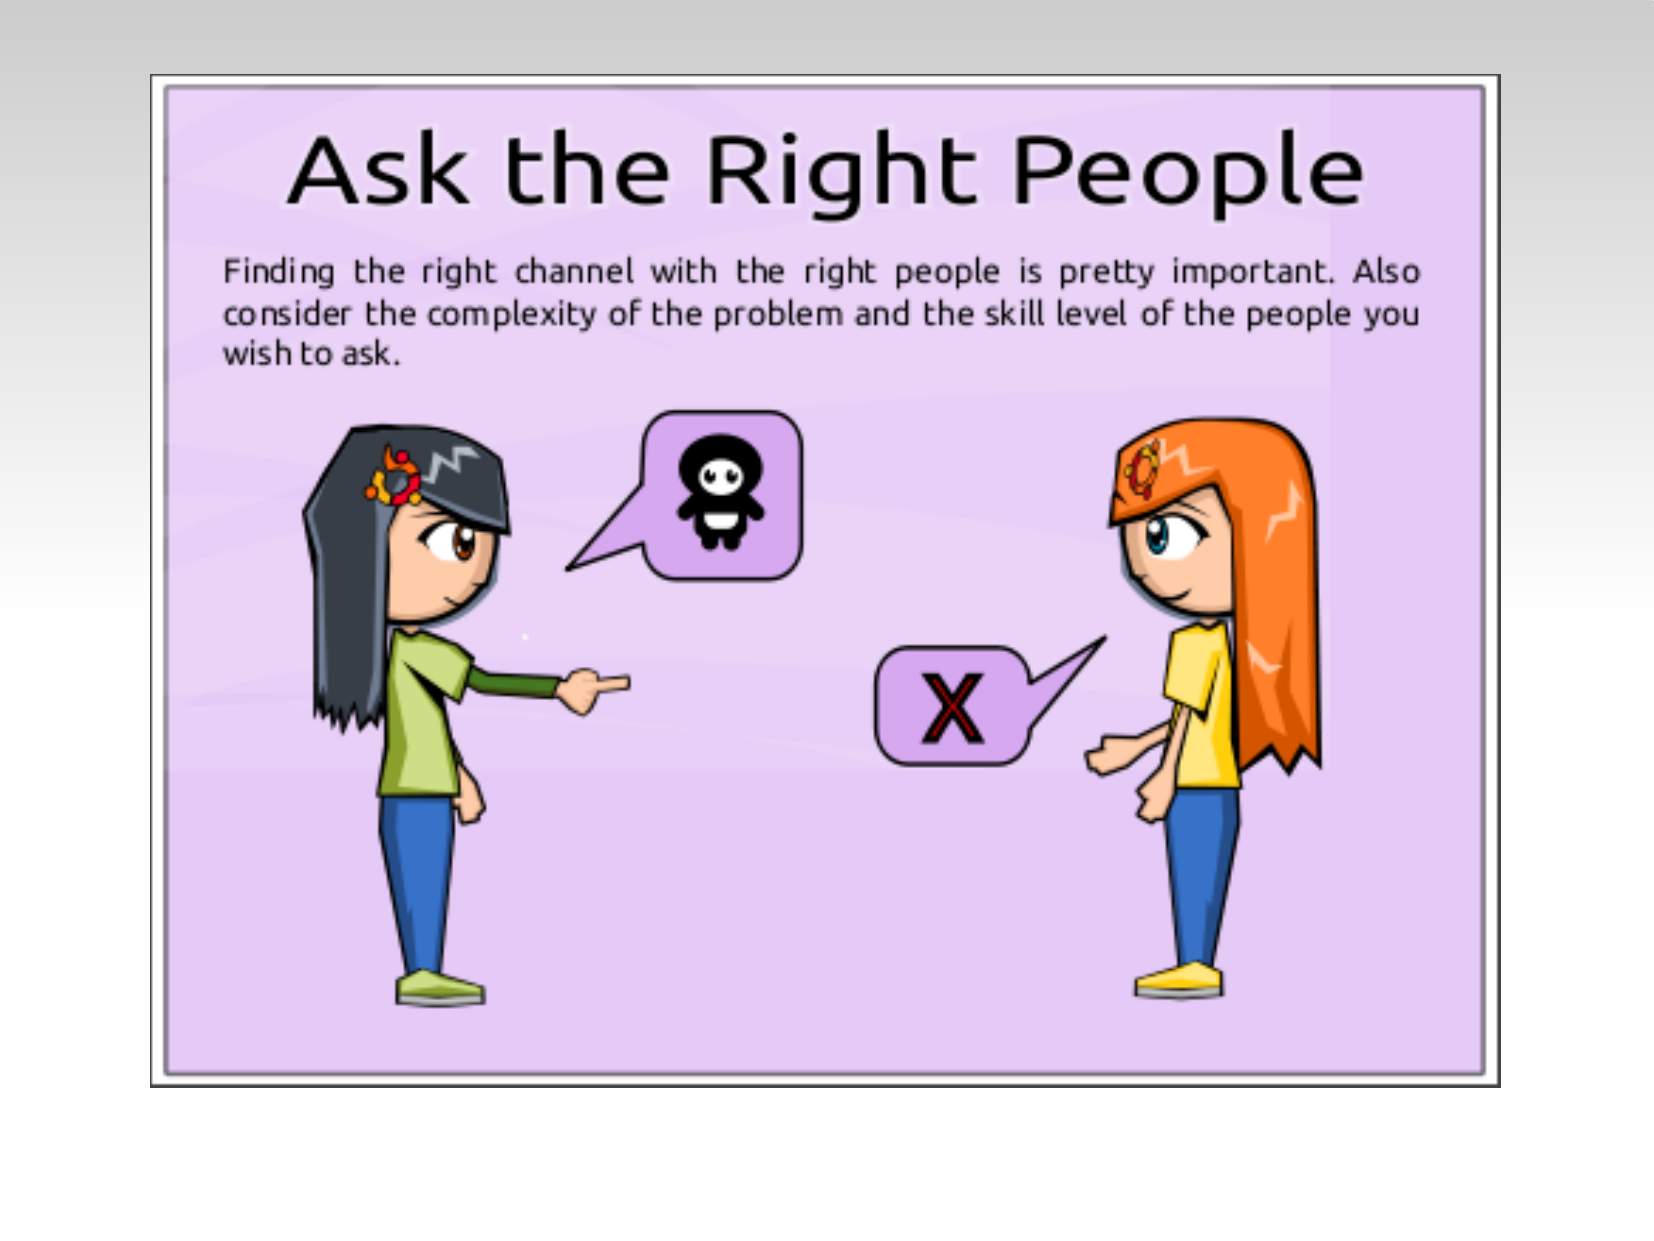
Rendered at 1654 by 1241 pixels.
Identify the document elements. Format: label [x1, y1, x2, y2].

picture [150, 74, 1501, 1088]
